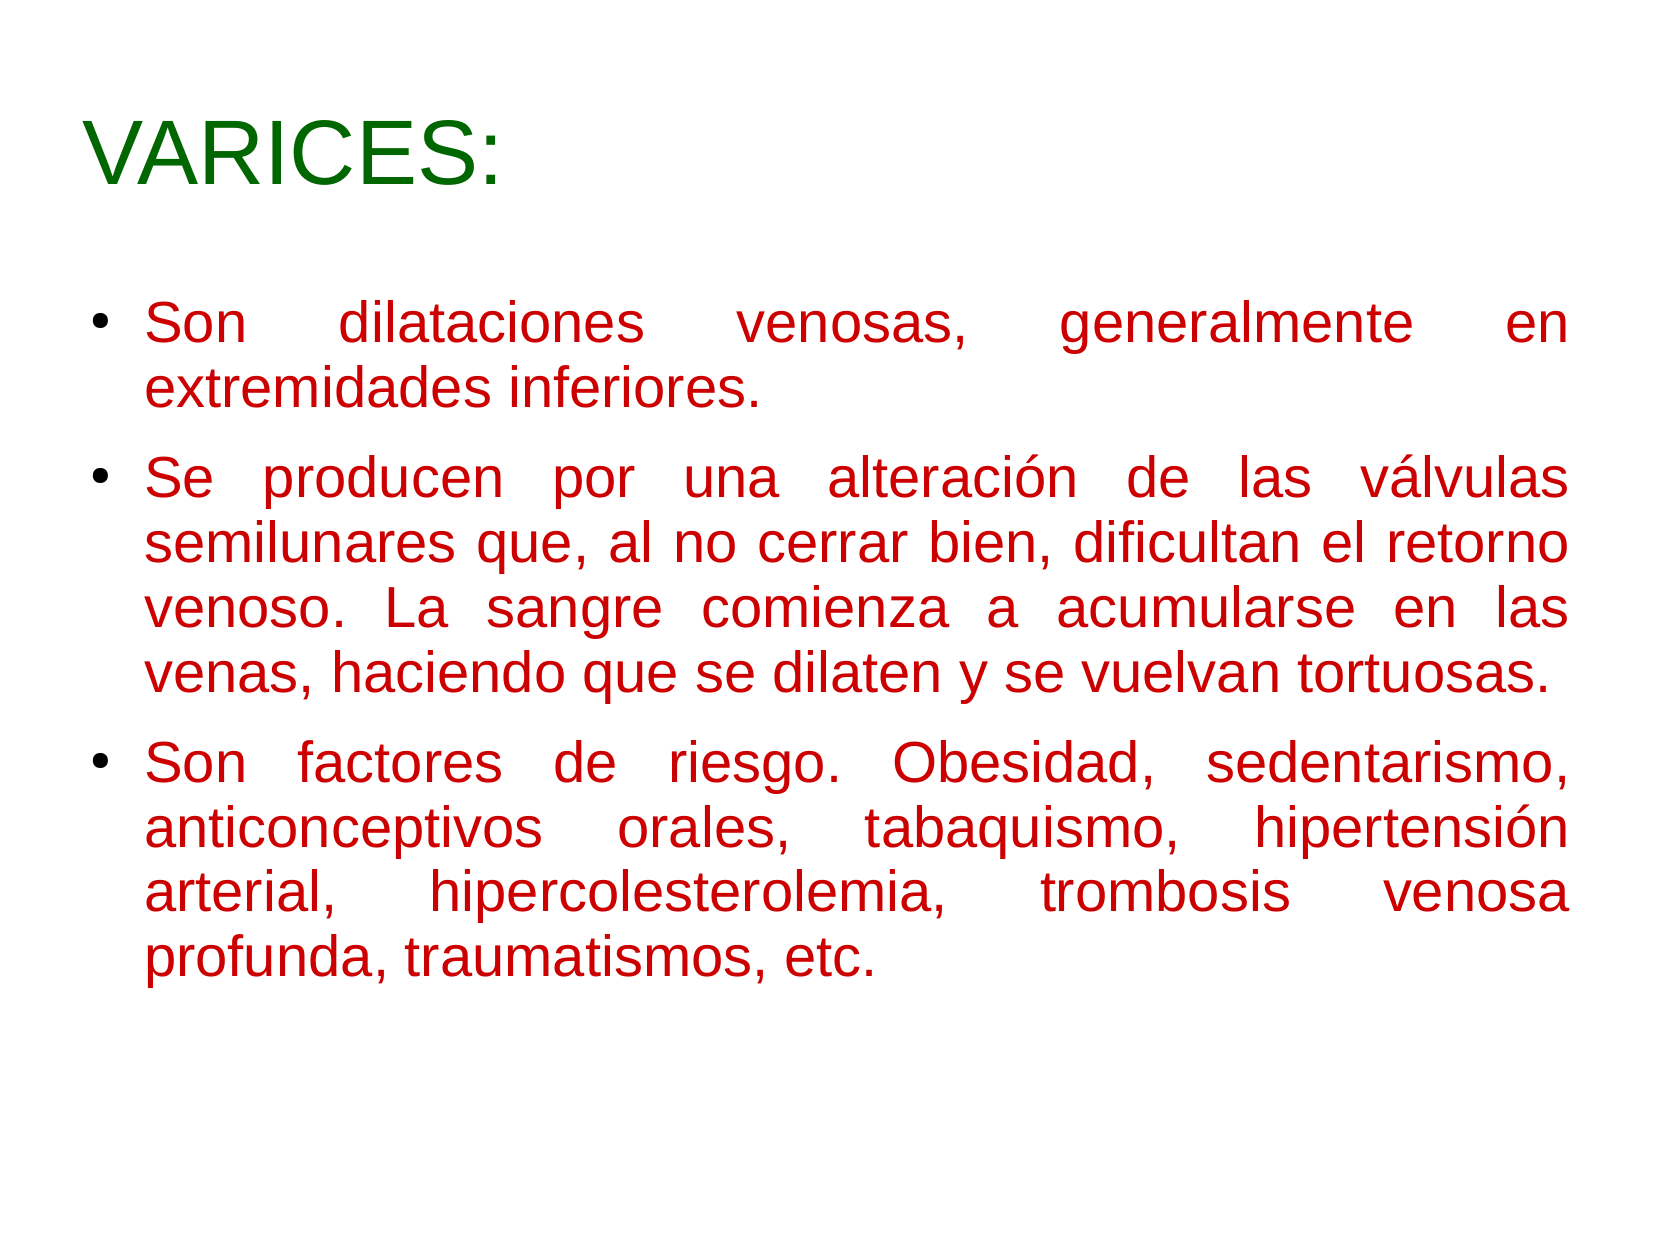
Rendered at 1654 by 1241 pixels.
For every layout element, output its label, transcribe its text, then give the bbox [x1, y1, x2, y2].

title VARICES: [82, 49, 1571, 257]
list Son dilataciones venosas, generalmente en extremidades inferiores. Se producen por una alteración de las válvulas semilunares que, al no cerrar bien, dificultan el retorno venoso. La sangre comienza a acumularse en las venas, haciendo que se dilaten y se vuelvan tortuosas. Son factores de riesgo. Obesidad, sedentarismo, anticonceptivos orales, tabaquismo, hipertensión arterial, hipercolesterolemia, trombosis venosa profunda, traumatismos, etc. [82, 290, 1571, 1010]
